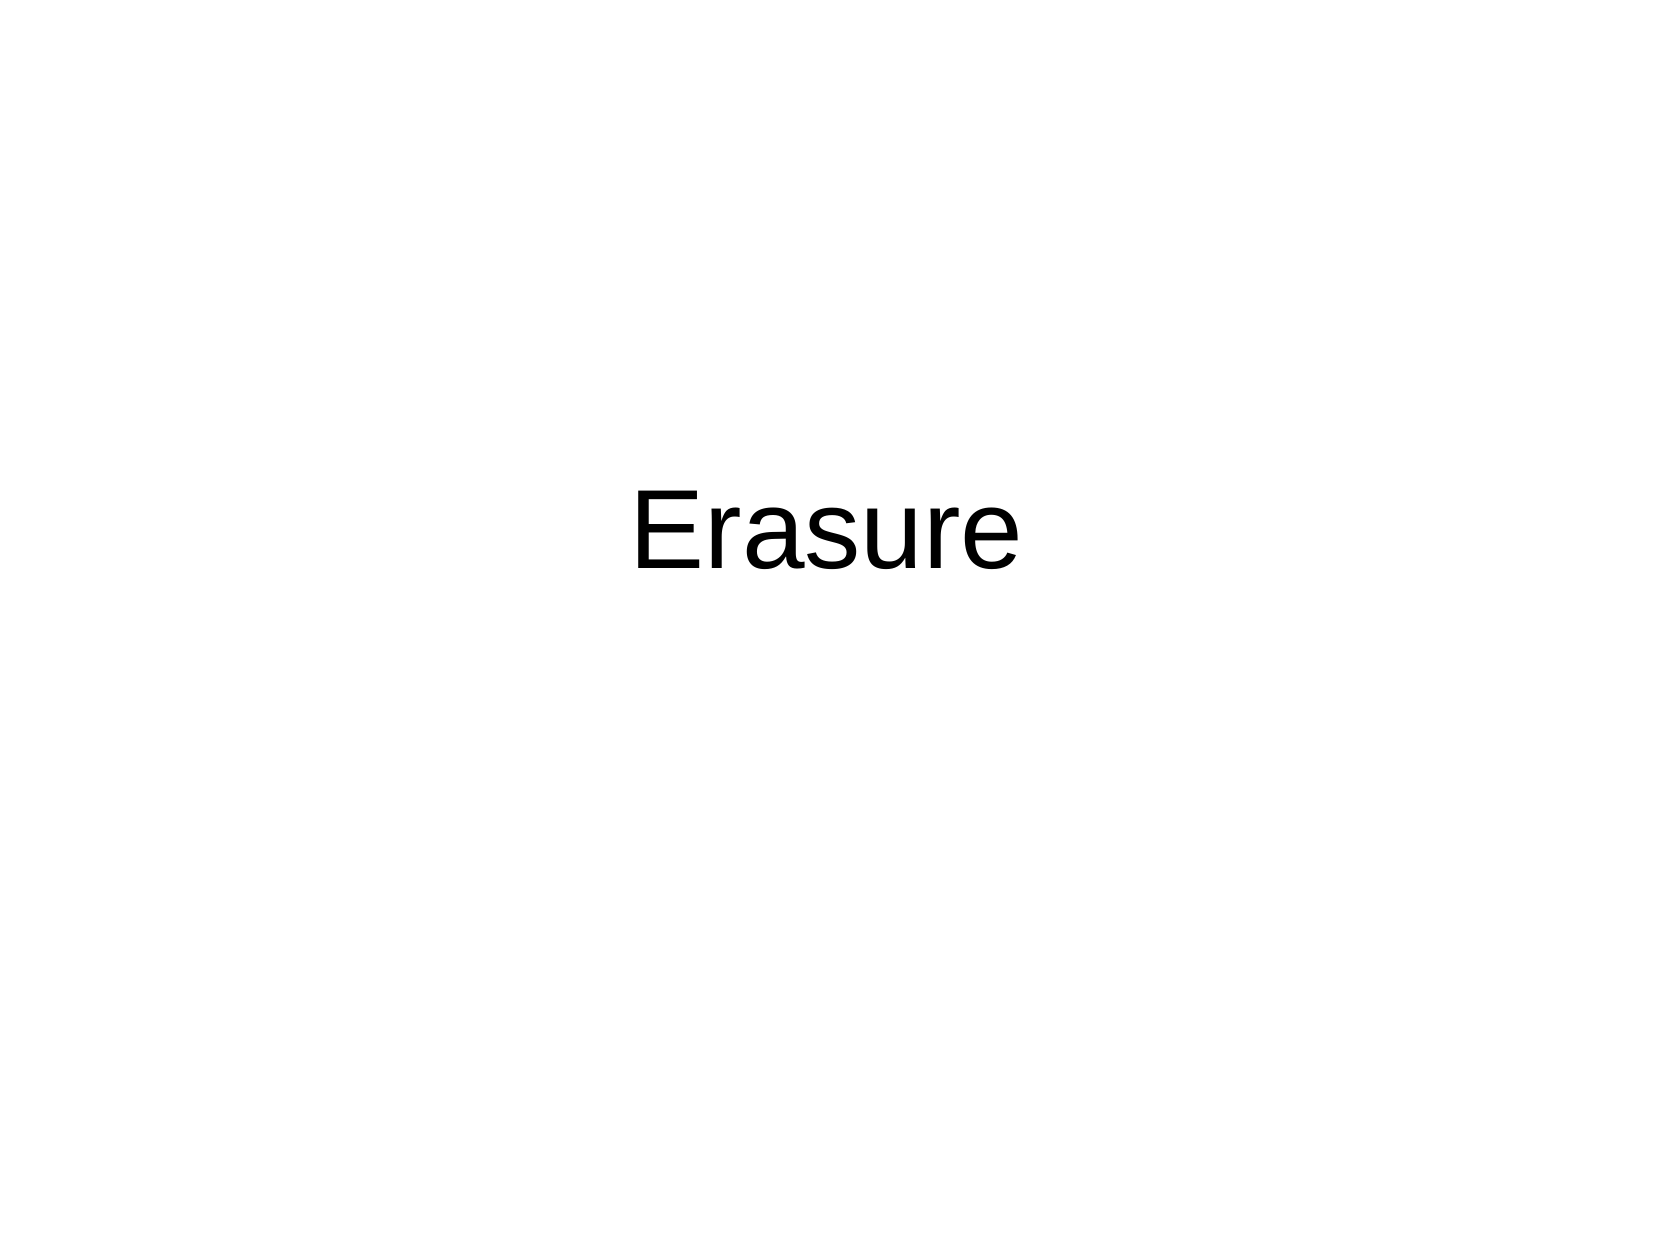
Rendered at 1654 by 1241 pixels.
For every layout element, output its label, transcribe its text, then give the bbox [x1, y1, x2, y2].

subtitle Erasure [82, 49, 1571, 1010]
